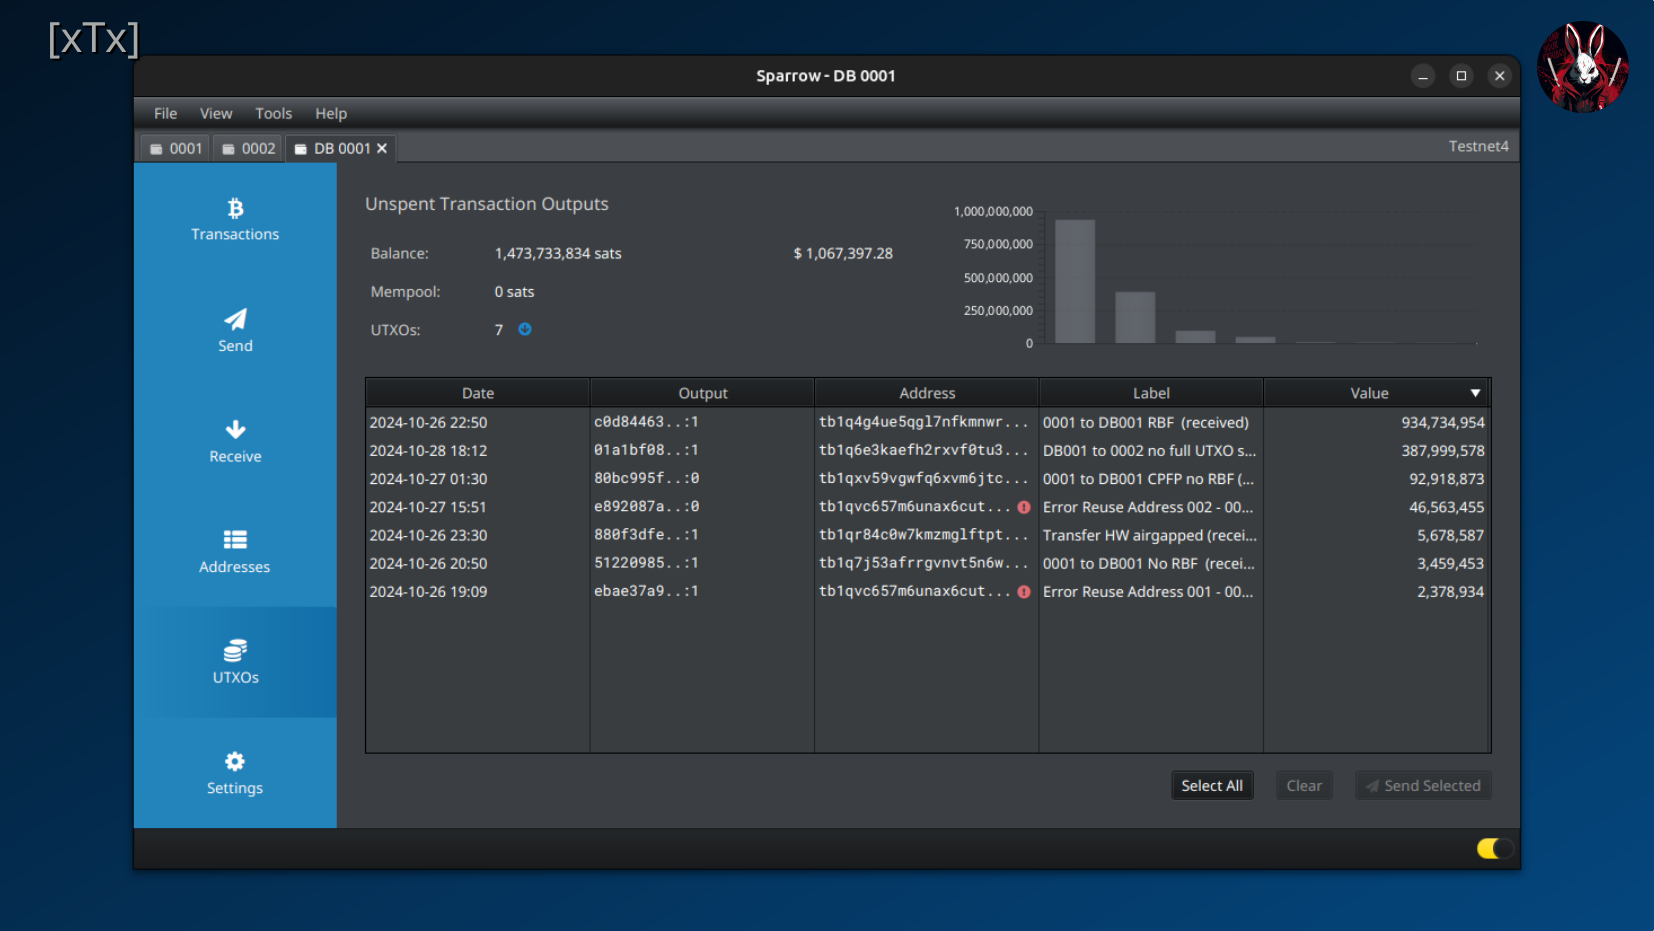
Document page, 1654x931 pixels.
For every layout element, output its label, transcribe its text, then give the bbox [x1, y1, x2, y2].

picture [1537, 21, 1629, 113]
text_box [xTx] [0, 0, 188, 76]
picture [118, 42, 1536, 888]
